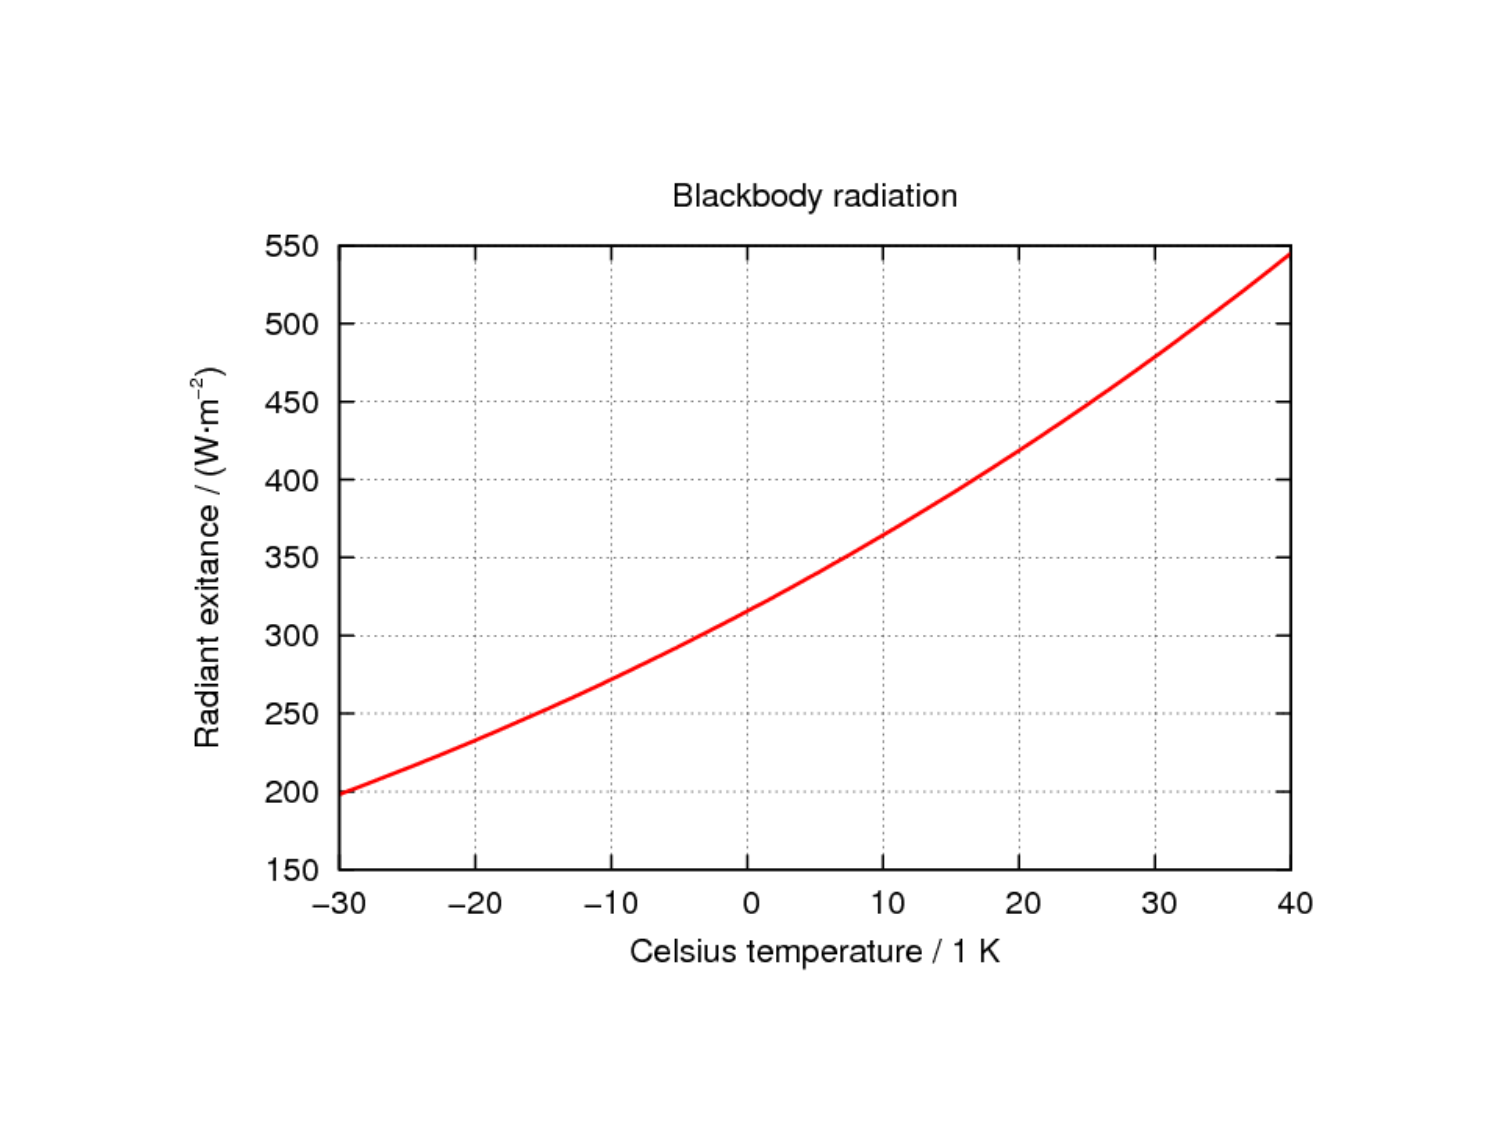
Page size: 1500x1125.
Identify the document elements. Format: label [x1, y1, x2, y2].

picture [159, 149, 1341, 975]
